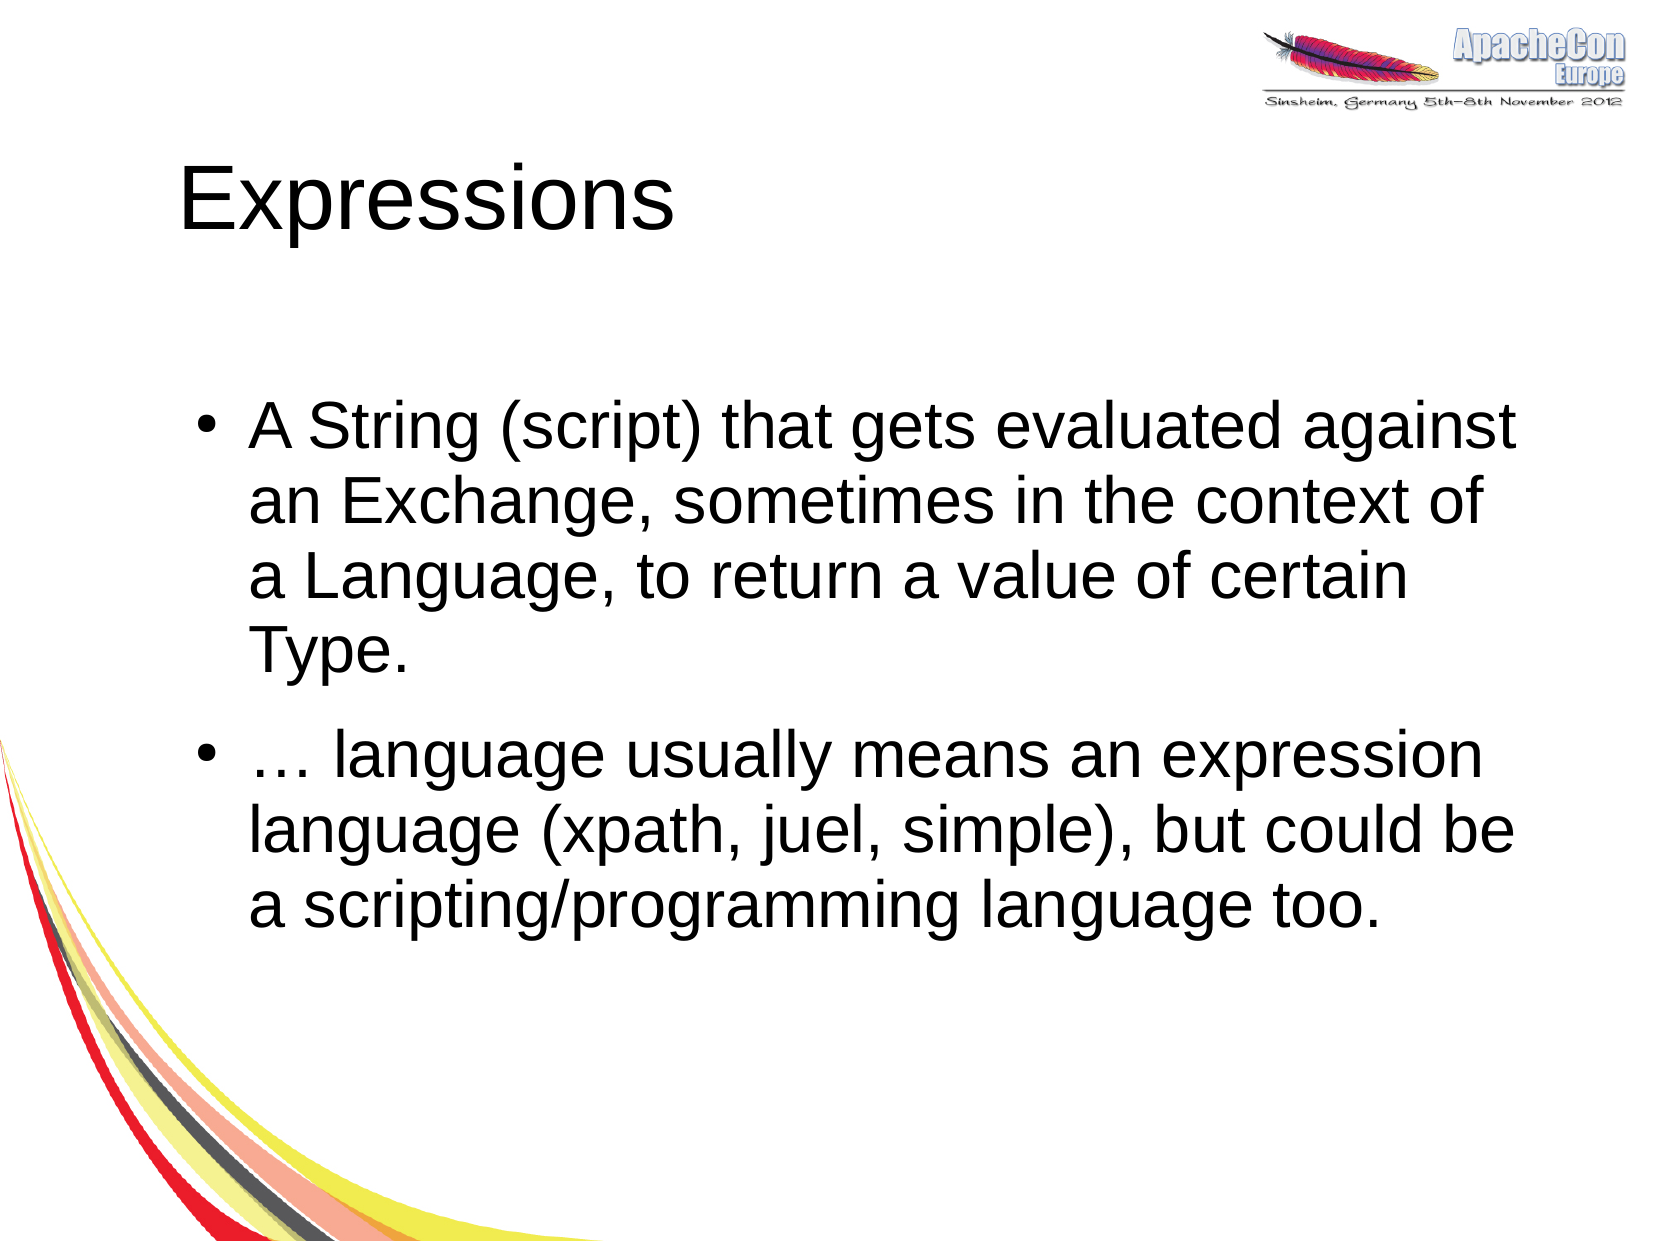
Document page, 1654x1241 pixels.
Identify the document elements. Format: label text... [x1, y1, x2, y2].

list A String (script) that gets evaluated against an Exchange, sometimes in the context of a Language, to return a value of certain Type. … language usually means an expression language (xpath, juel, simple), but could be a scripting/programming language too. [177, 283, 1536, 1241]
title Expressions [177, 141, 1536, 254]
picture [0, 0, 1654, 1241]
